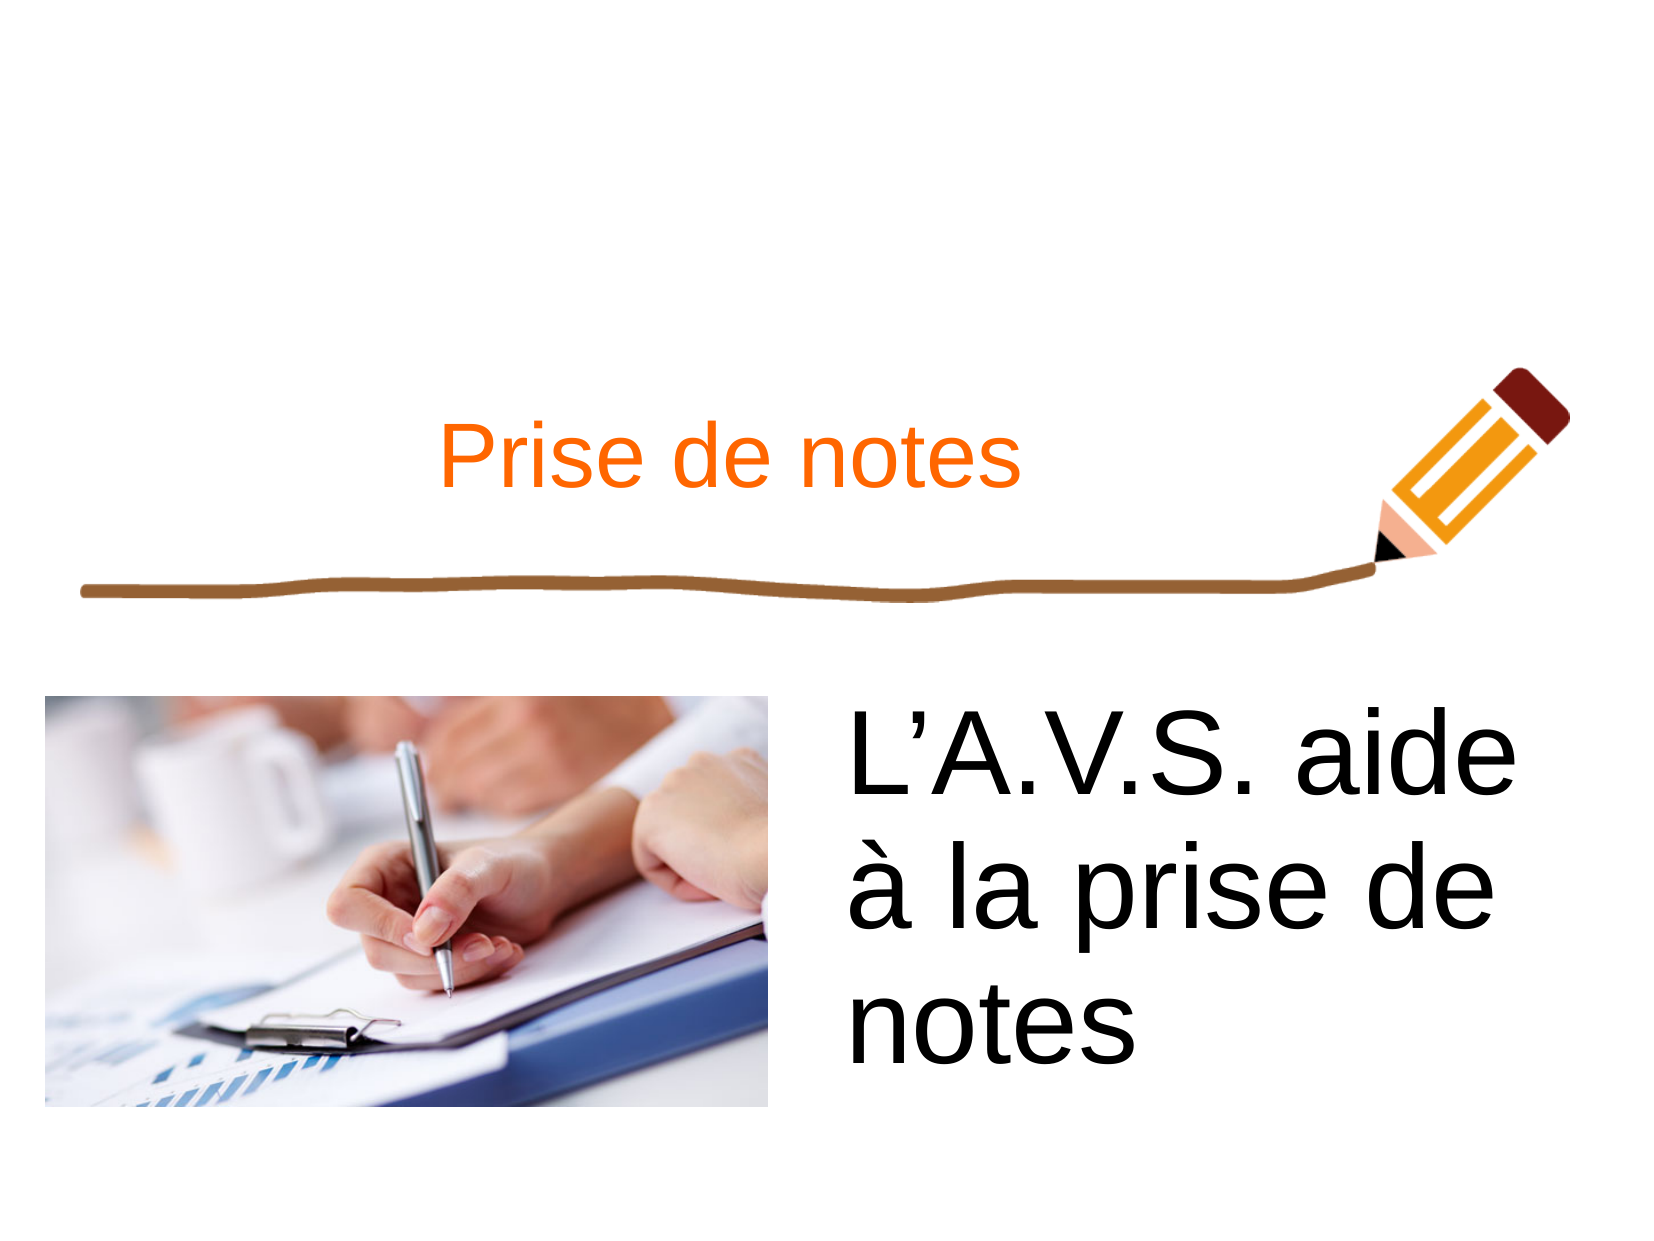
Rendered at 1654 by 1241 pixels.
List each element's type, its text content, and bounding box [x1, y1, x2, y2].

title Prise de notes [82, 352, 1379, 560]
picture [80, 367, 1570, 603]
list L’A.V.S. aide à la prise de notes [845, 685, 1572, 1177]
picture [45, 696, 768, 1107]
